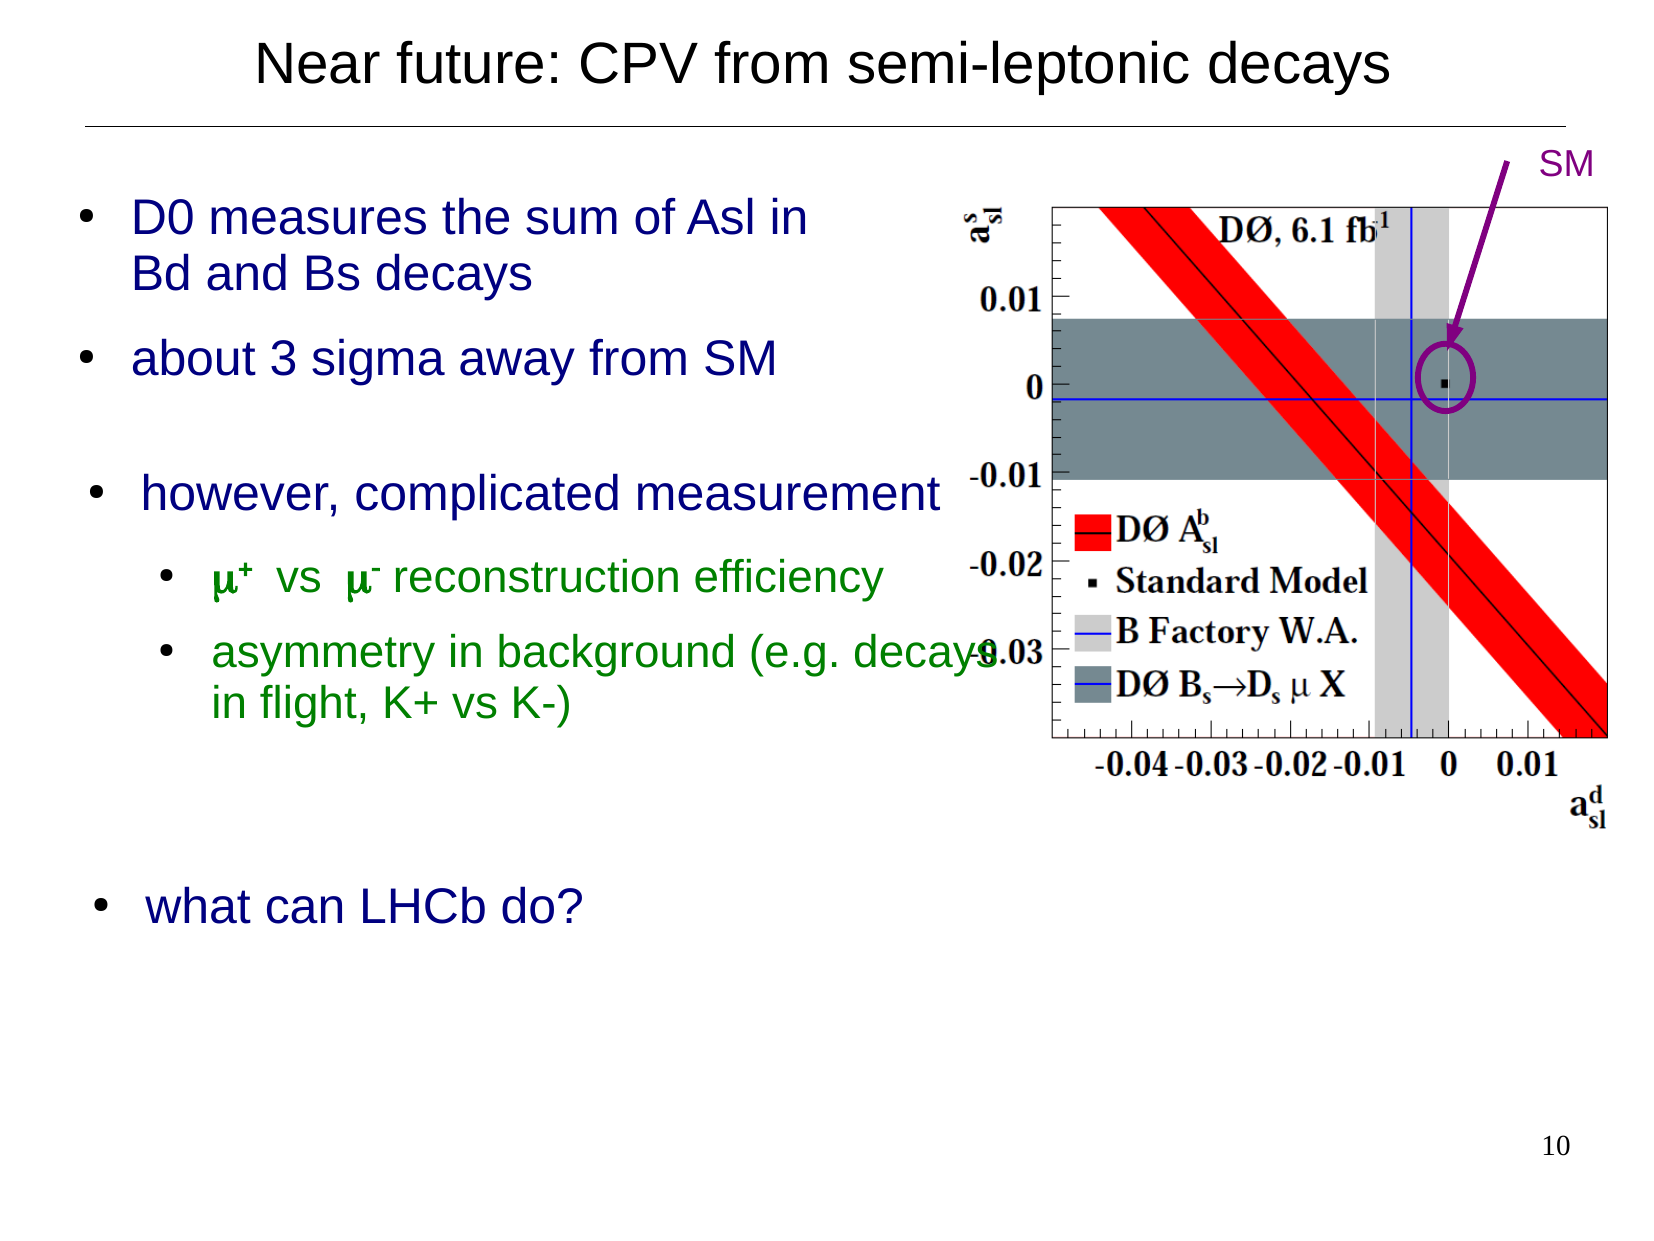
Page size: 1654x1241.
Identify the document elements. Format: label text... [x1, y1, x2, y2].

list what can LHCb do? [74, 877, 1008, 957]
picture [1421, 347, 1470, 408]
list D0 measures the sum of Asl in Bd and Bs decays about 3 sigma away from SM [60, 189, 835, 407]
picture [944, 189, 1654, 842]
text_box SM [1524, 134, 1610, 192]
list however, complicated measurement m+ vs m- reconstruction efficiency asymmetry in background (e.g. decays in flight, K+ vs K-) [69, 465, 1003, 737]
title Near future: CPV from semi-leptonic decays [79, 5, 1568, 121]
